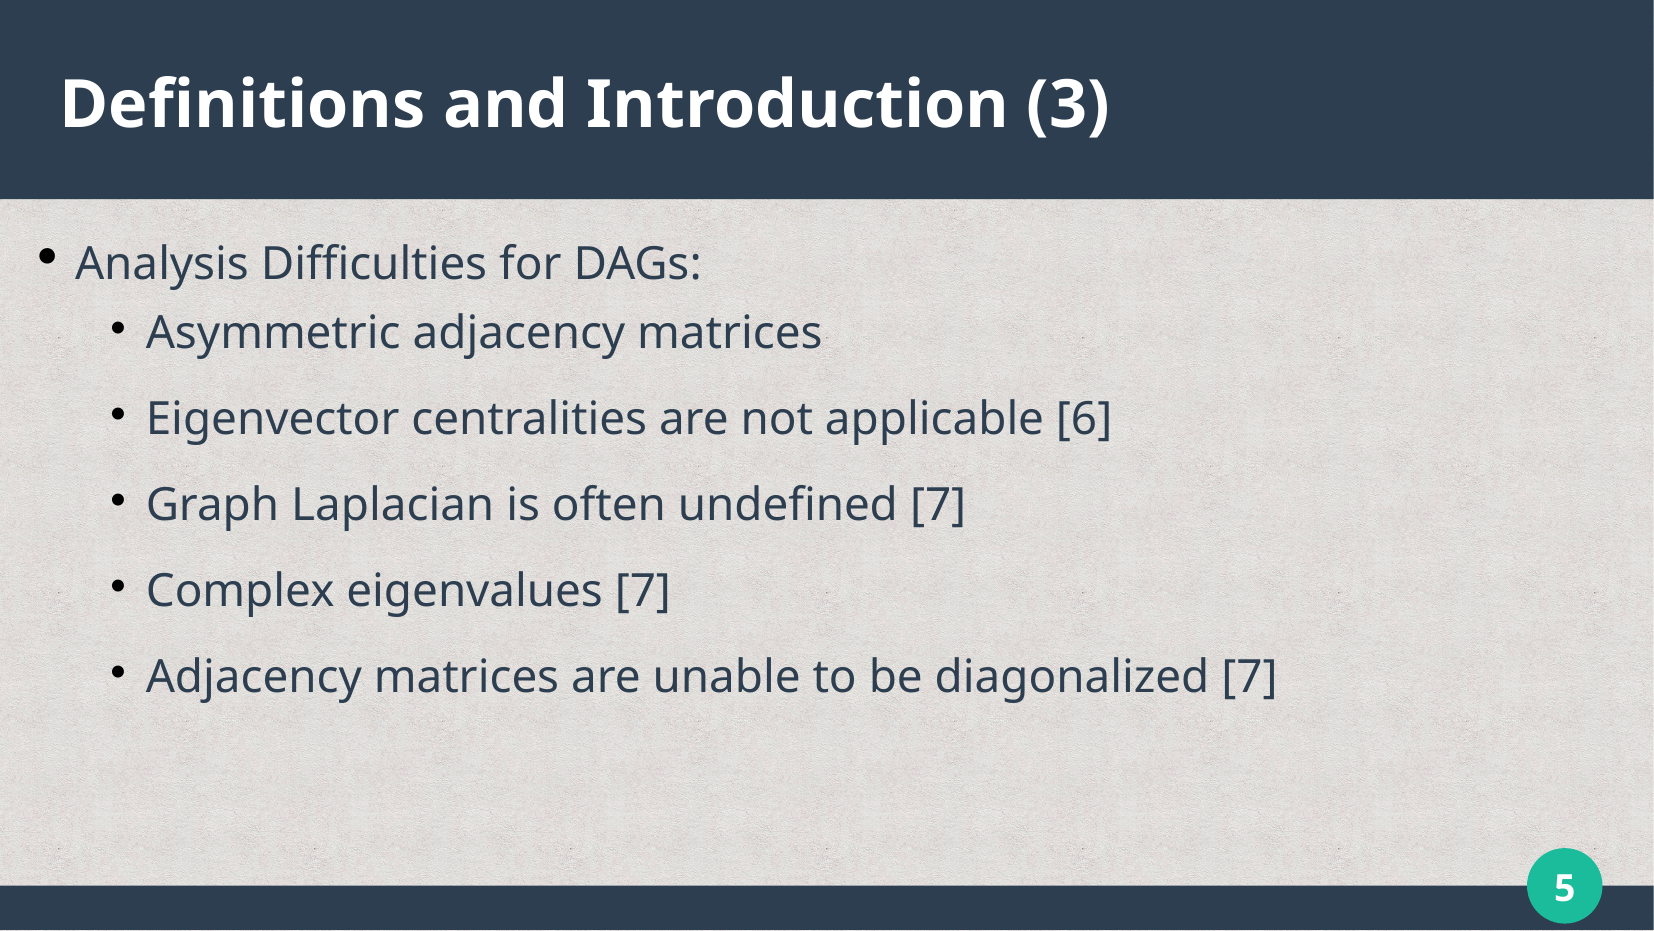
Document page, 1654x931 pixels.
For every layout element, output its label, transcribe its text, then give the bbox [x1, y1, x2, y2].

picture [0, 200, 1654, 885]
text_box Analysis Difficulties for DAGs: Asymmetric adjacency matrices Eigenvector centralities are not applicable [6] Graph Laplacian is often undefined [7] Complex eigenvalues [7] Adjacency matrices are unable to be diagonalized [7] [39, 223, 1575, 826]
title Definitions and Introduction (3) [59, 36, 1595, 155]
